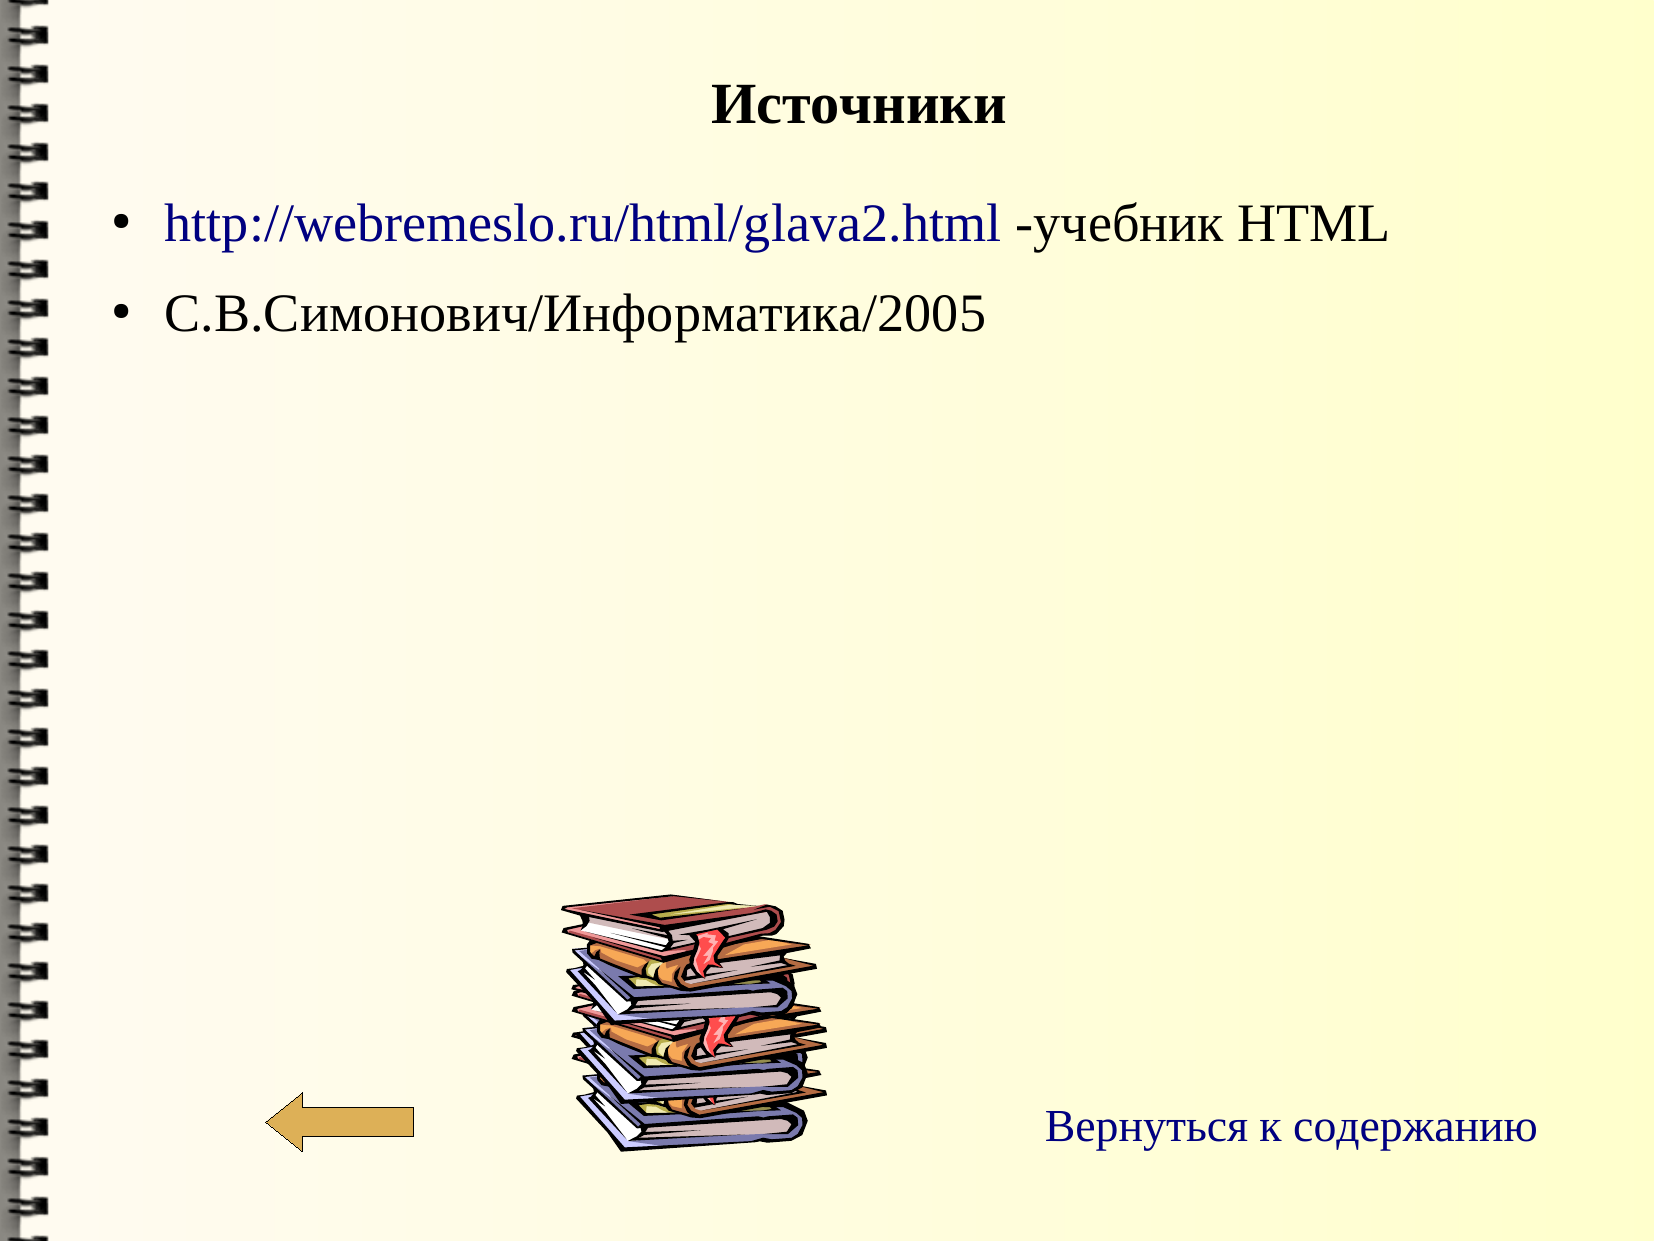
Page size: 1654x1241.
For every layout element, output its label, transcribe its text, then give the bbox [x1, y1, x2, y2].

title Источники [152, 0, 1565, 208]
picture [561, 894, 827, 1152]
text_box [265, 1092, 414, 1152]
picture [0, 0, 1654, 1241]
list Вернуться к содержанию [1033, 1100, 1565, 1152]
list http://webremeslo.ru/html/glava2.html -учебник HTML С.В.Симонович/Информатика/2005 [93, 193, 1506, 975]
